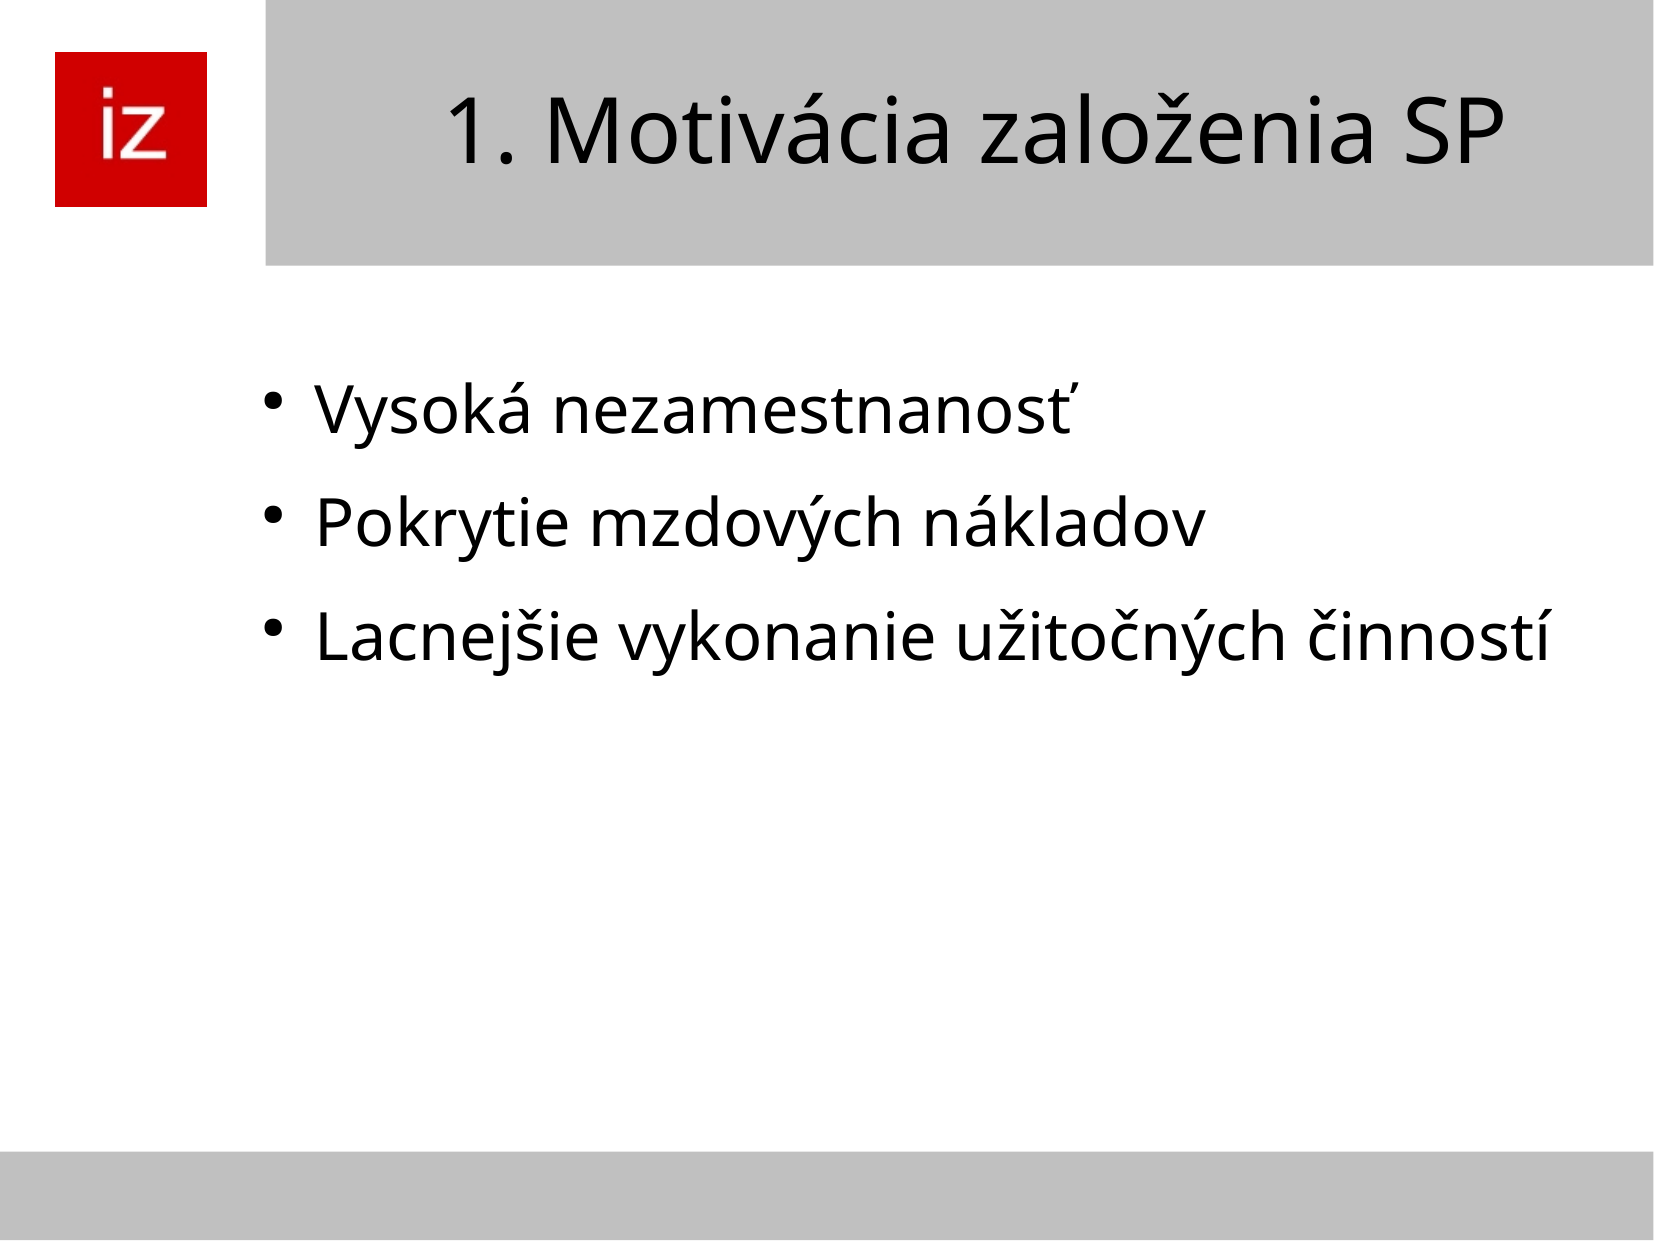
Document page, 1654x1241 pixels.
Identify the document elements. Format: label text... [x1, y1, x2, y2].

picture [55, 52, 207, 207]
title 1. Motivácia založenia SP [295, 2, 1625, 265]
list Vysoká nezamestnanosť Pokrytie mzdových nákladov Lacnejšie vykonanie užitočných činností [147, 375, 1559, 1241]
